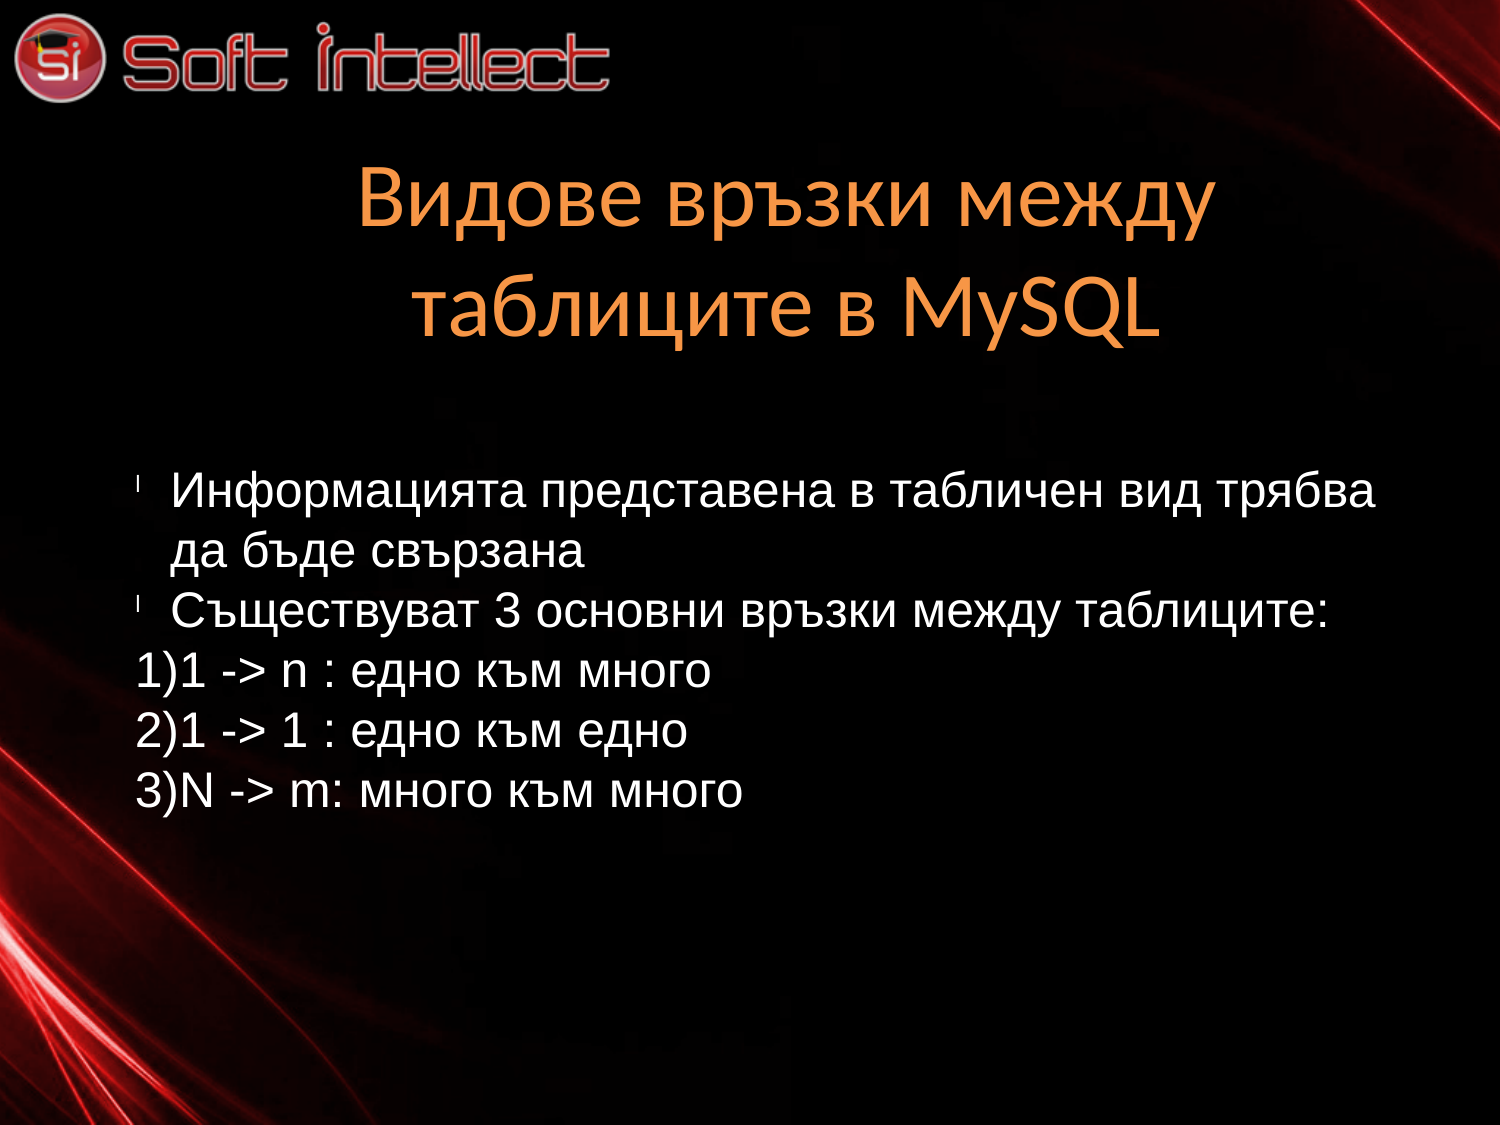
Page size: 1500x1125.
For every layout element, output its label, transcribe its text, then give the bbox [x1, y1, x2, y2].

text_box Видове връзки между таблиците в MySQL [149, 124, 1425, 365]
text_box Информацията представена в табличен вид трябва да бъде свързана Съществуват 3 основни връзки между таблиците: 1 -> n : едно към много 1 -> 1 : едно към едно N -> m: много към много [119, 450, 1455, 1125]
picture [0, 0, 1500, 1125]
